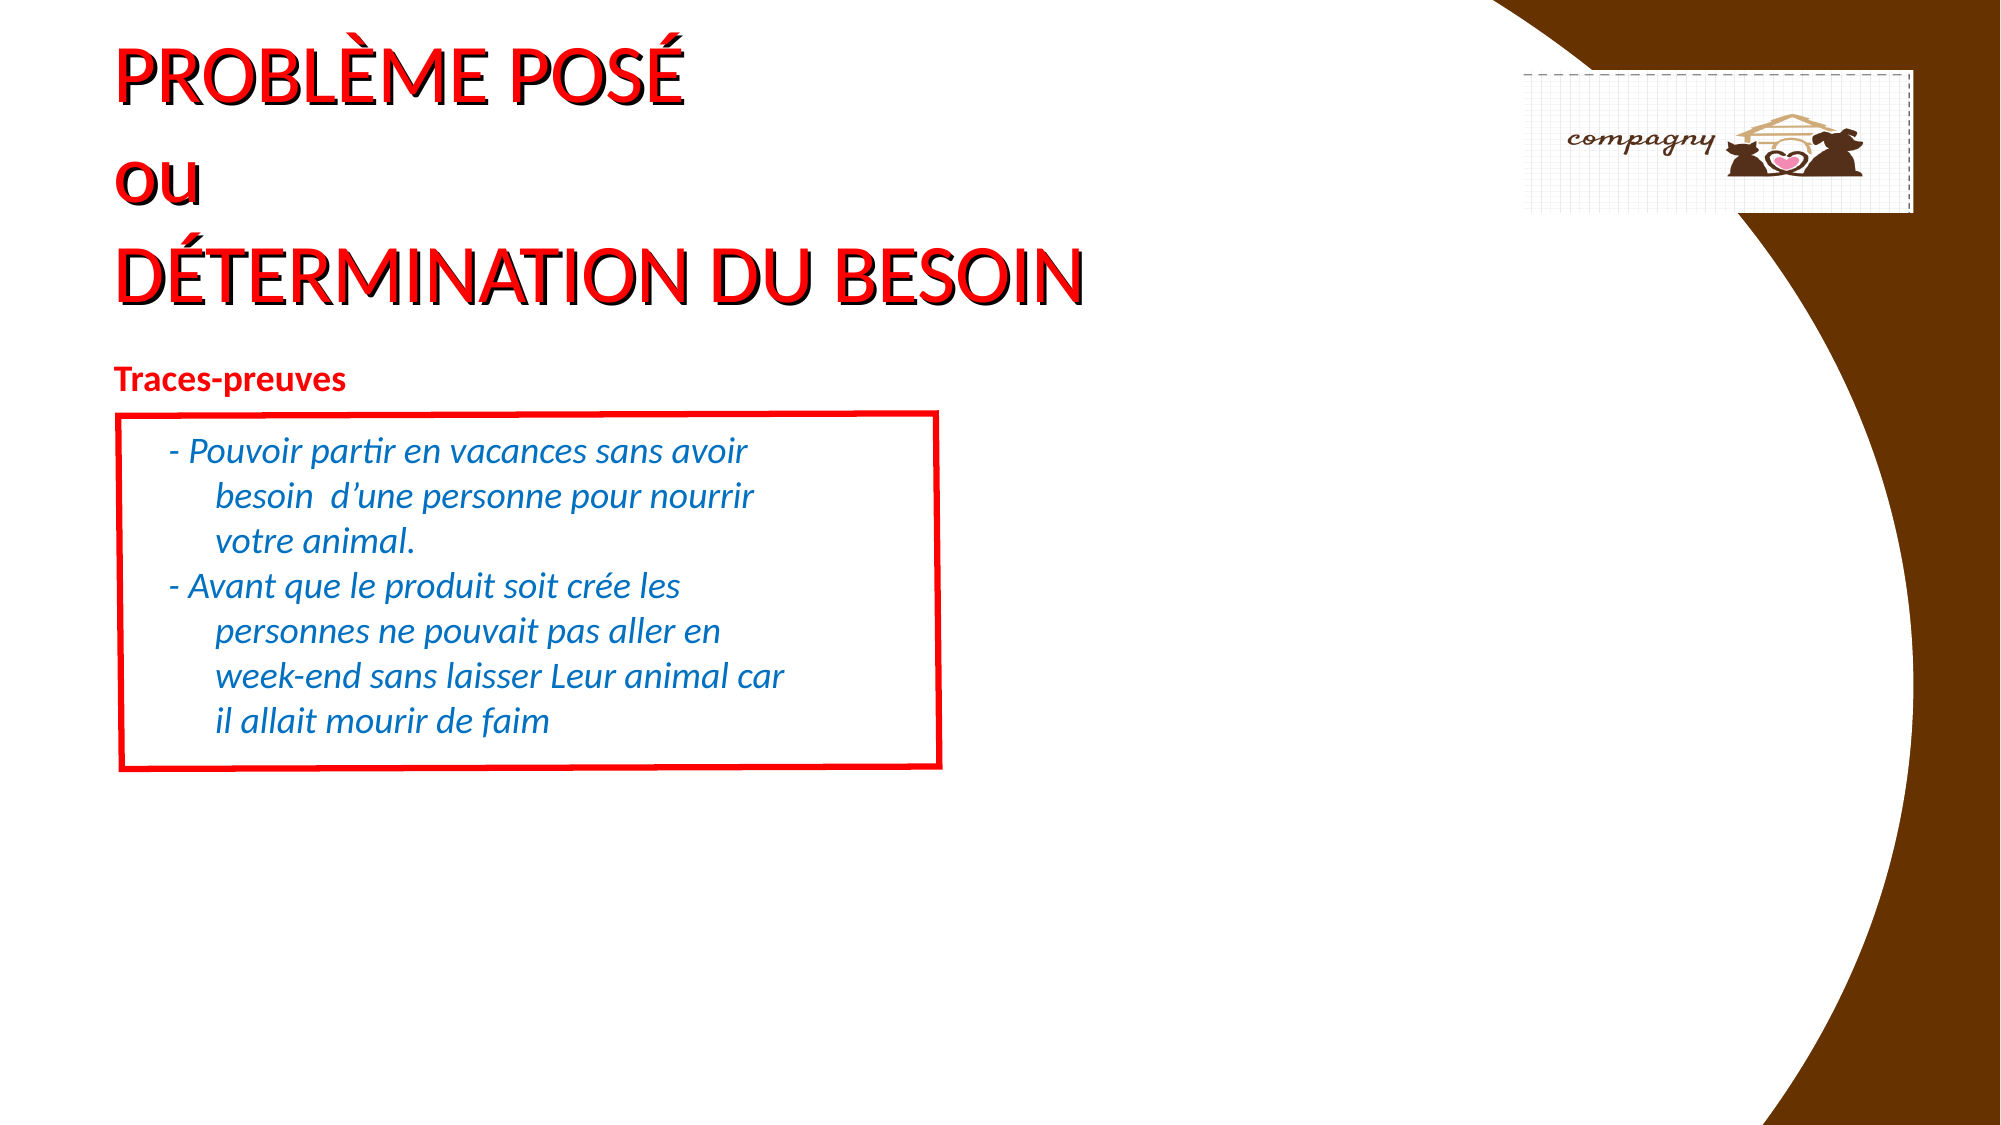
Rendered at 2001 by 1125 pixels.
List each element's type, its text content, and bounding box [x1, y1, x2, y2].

picture [1523, 70, 1914, 213]
text_box Traces-preuves [98, 346, 363, 407]
text_box - Pouvoir partir en vacances sans avoir besoin d’une personne pour nourrir votre animal. - Avant que le produit soit crée les personnes ne pouvait pas aller en week-end sans laisser Leur animal car il allait mourir de faim [106, 418, 803, 749]
text_box PROBLÈME POSÉ ou DÉTERMINATION DU BESOIN [98, 11, 1112, 330]
